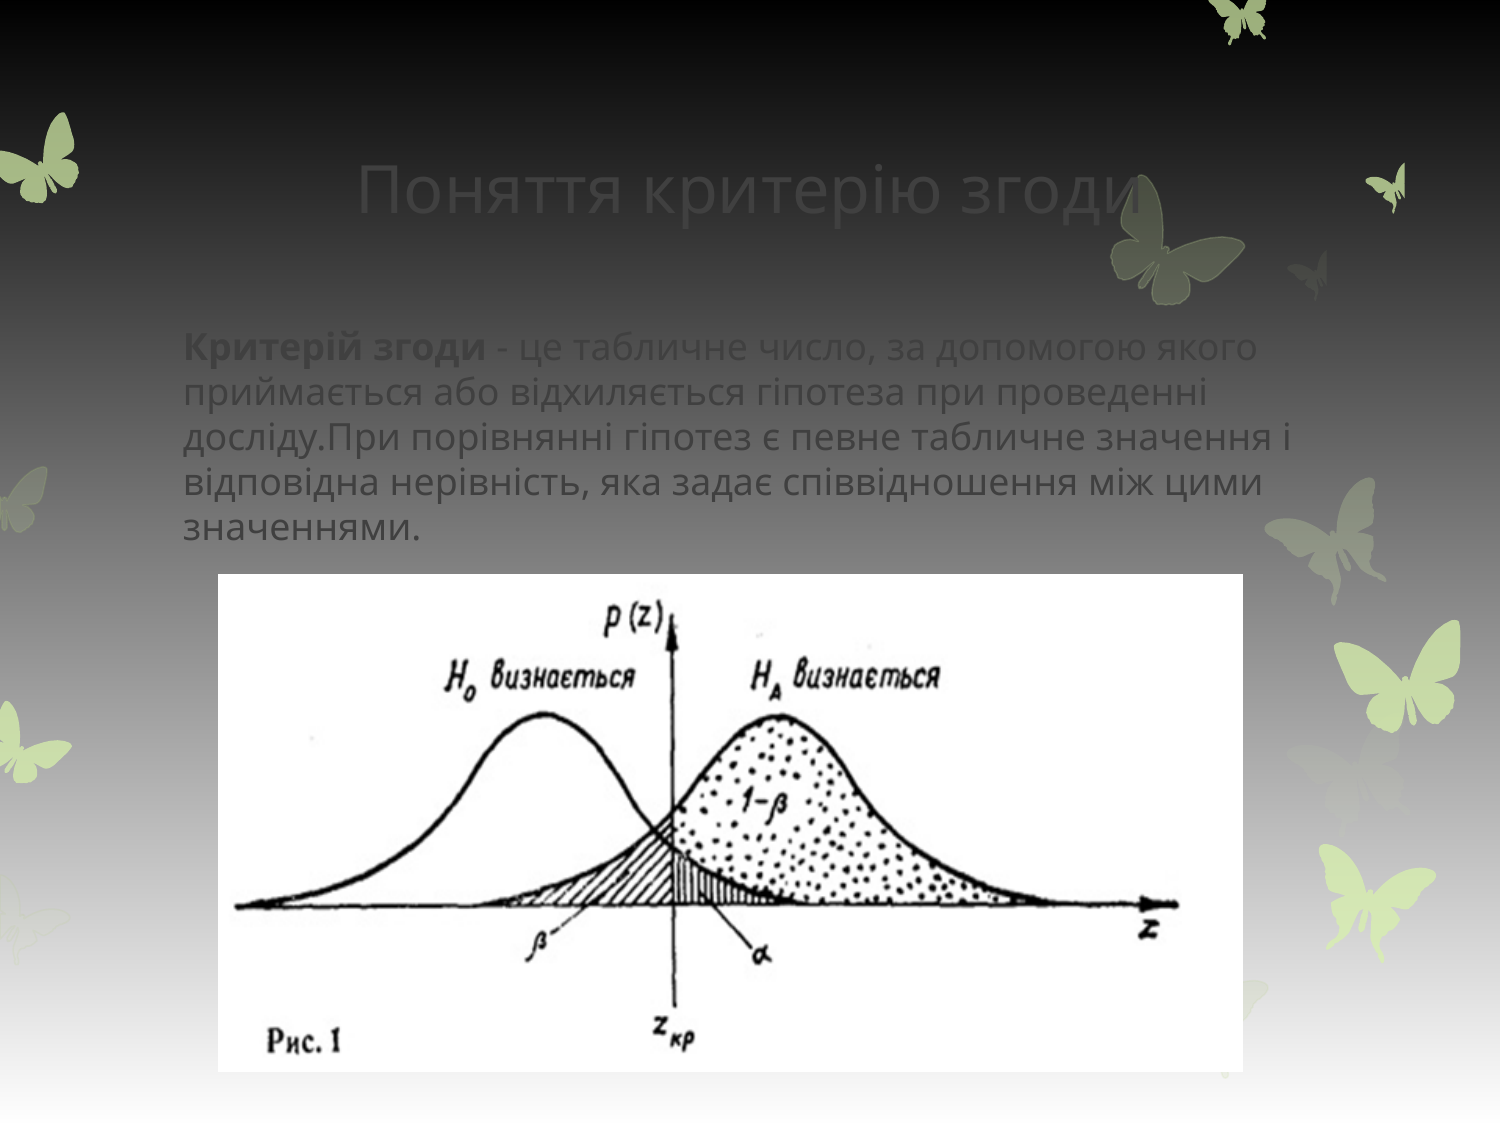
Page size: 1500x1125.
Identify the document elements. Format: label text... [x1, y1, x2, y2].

title Поняття критерію згоди [165, 110, 1335, 263]
picture [218, 574, 1243, 1072]
list Критерій згоди - це табличне число, за допомогою якого приймається або відхиляється гіпотеза при проведенні досліду.При порівнянні гіпотез є певне табличне значення і відповідна нерівність, яка задає співвідношення між цими значеннями. [167, 160, 1337, 826]
